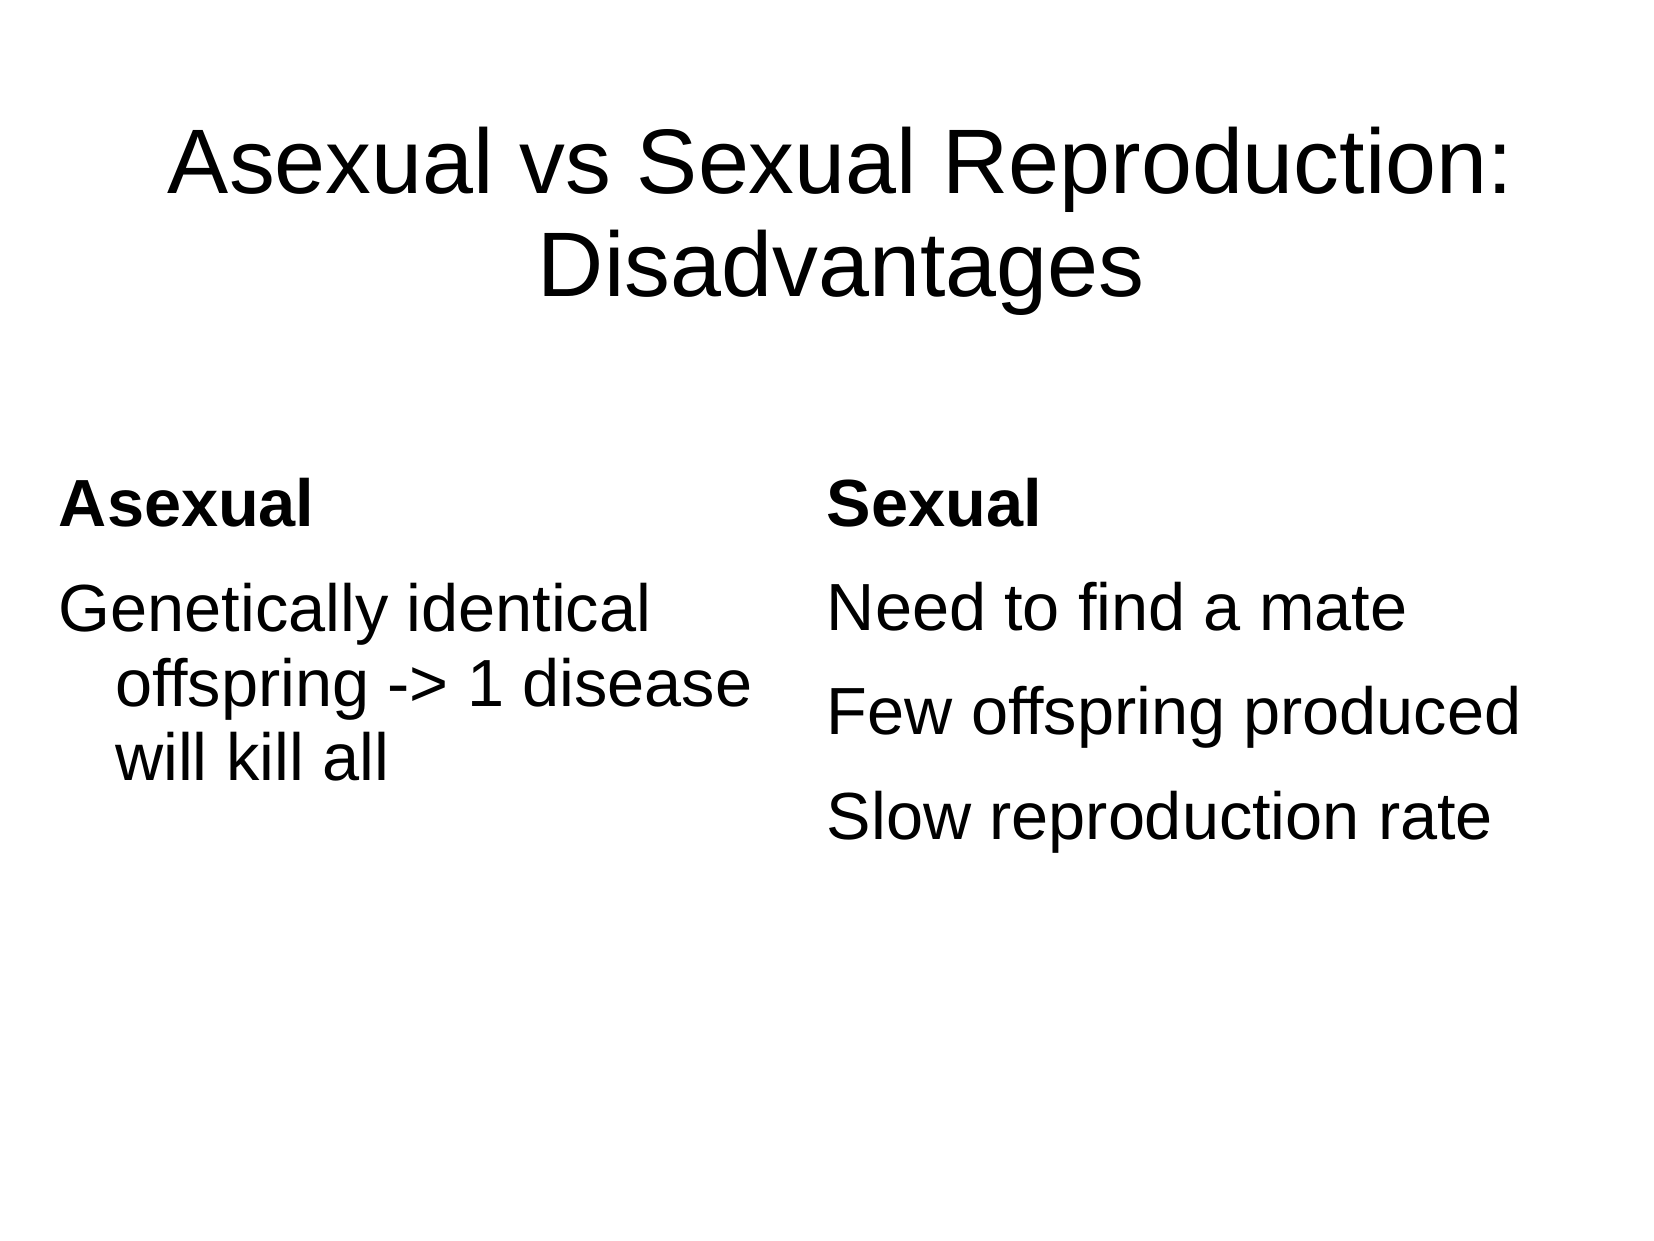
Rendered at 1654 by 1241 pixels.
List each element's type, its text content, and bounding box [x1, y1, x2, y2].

list Asexual Genetically identical offspring -> 1 disease will kill all [59, 466, 810, 1211]
title Asexual vs Sexual Reproduction: Disadvantages [88, 83, 1595, 344]
list Sexual Need to find a mate Few offspring produced Slow reproduction rate [826, 465, 1578, 1196]
